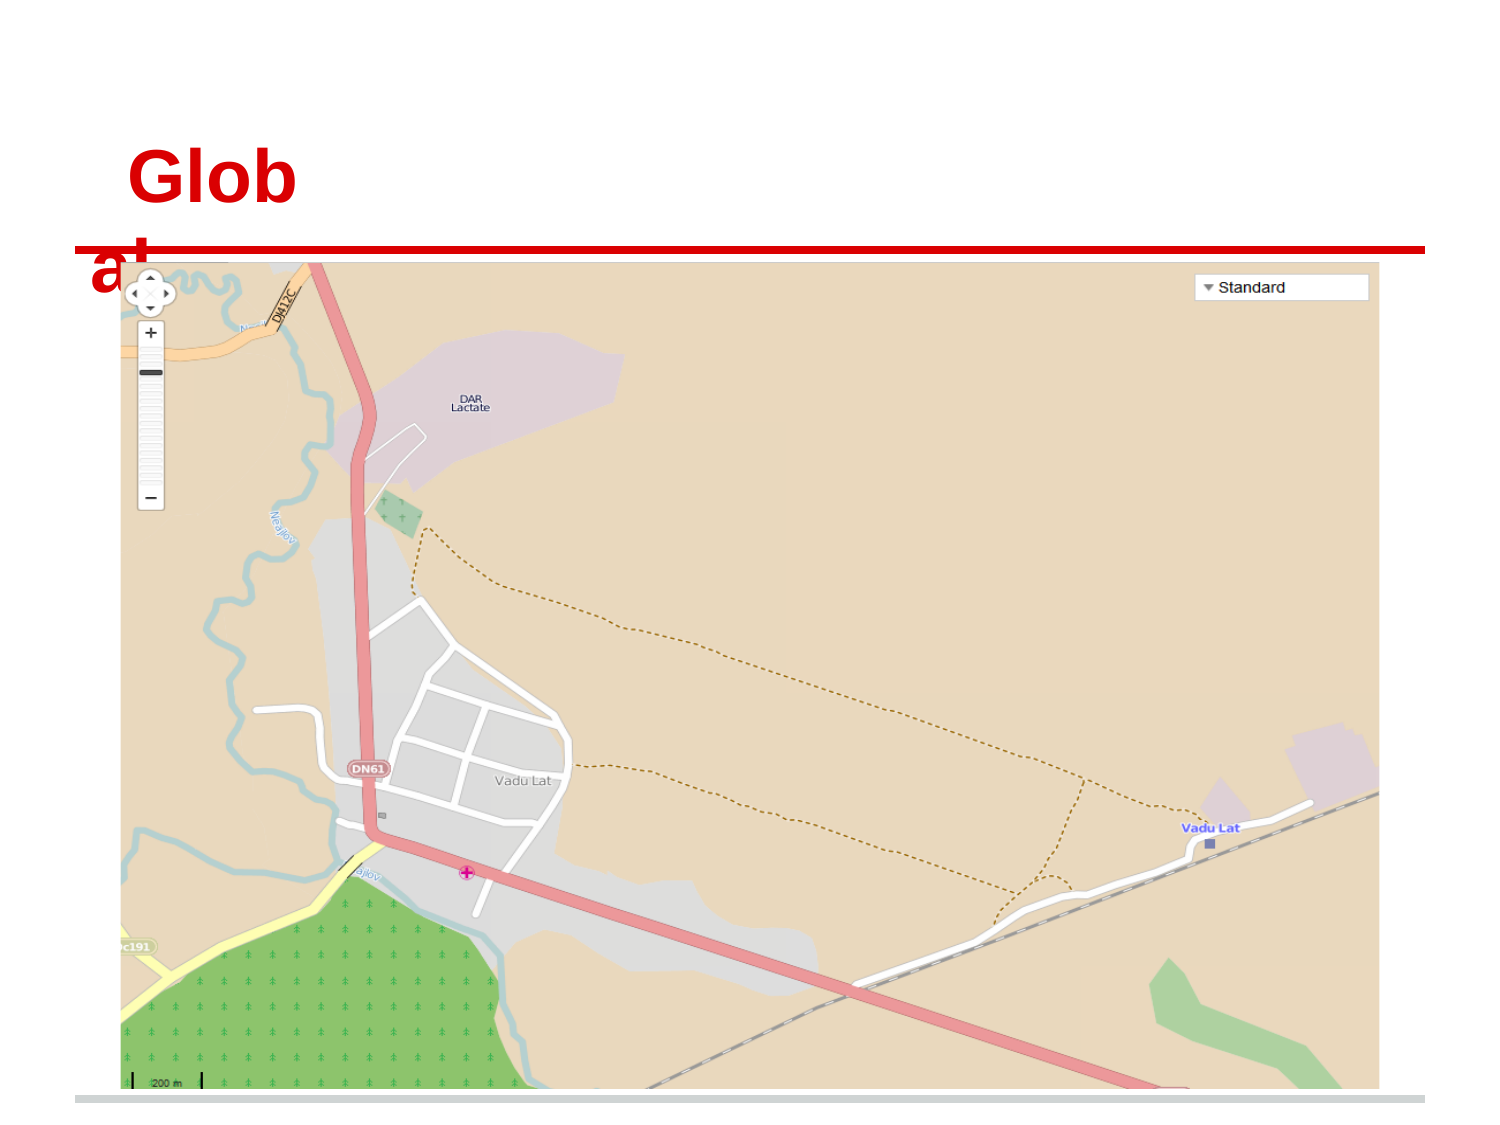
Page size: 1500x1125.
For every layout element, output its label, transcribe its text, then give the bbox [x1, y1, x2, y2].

text_box [121, 262, 1379, 1088]
title Global [75, 45, 1426, 233]
